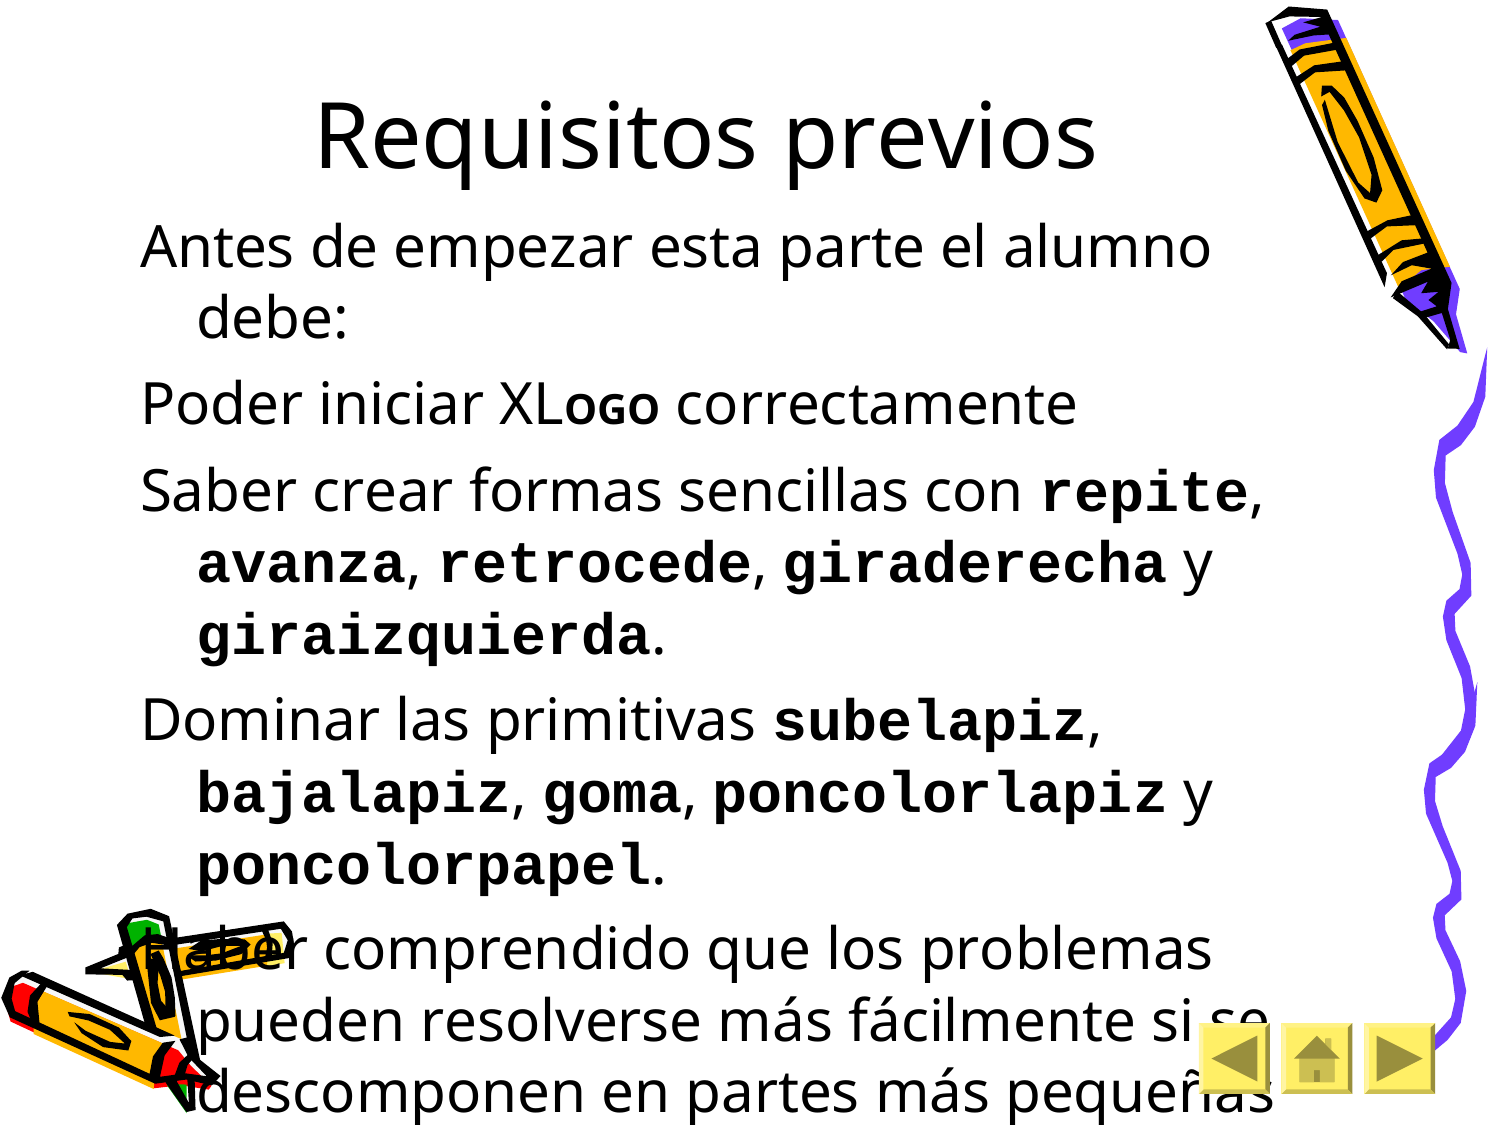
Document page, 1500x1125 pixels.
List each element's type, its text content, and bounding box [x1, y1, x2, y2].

list Antes de empezar esta parte el alumno debe: Poder iniciar XLOGO correctamente Saber crear formas sencillas con repite, avanza, retrocede, giraderecha y giraizquierda. Dominar las primitivas subelapiz, bajalapiz, goma, poncolorlapiz y poncolorpapel. Haber comprendido que los problemas pueden resolverse más fácilmente si se descomponen en partes más pequeñas [125, 202, 1388, 1093]
text_box [1283, 1023, 1353, 1094]
text_box [1366, 1023, 1436, 1094]
title Requisitos previos [142, 29, 1270, 202]
text_box [1200, 1023, 1270, 1094]
